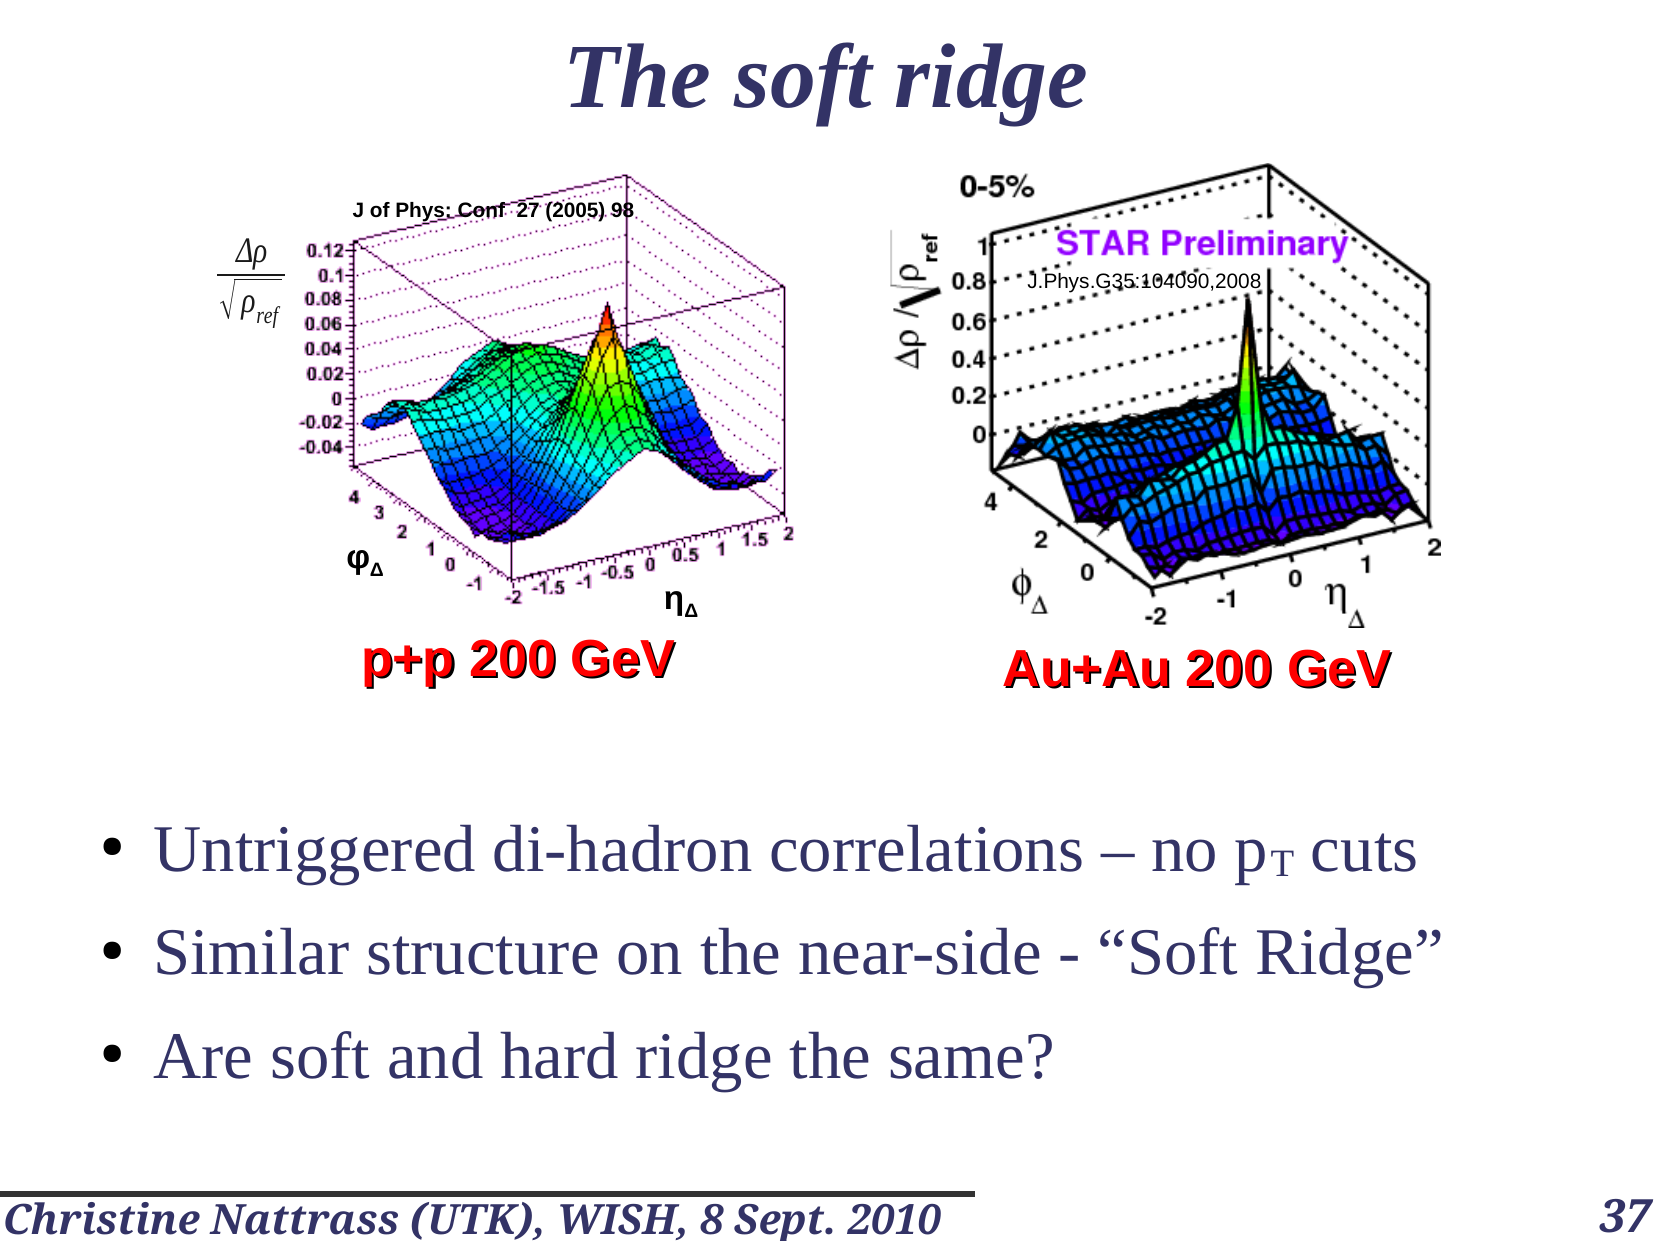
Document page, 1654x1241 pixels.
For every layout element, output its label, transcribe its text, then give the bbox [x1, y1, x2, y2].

text_box J.Phys.G35:104090,2008 [1012, 262, 1277, 306]
text_box ηΔ [578, 568, 772, 630]
picture [864, 163, 1441, 629]
text_box φΔ [262, 527, 456, 589]
picture [284, 121, 839, 637]
title The soft ridge [82, 0, 1571, 173]
text_box p+p 200 GeV [311, 622, 725, 695]
chart [208, 231, 297, 328]
text_box J of Phys: Conf 27 (2005) 98 [338, 189, 696, 230]
list Untriggered di-hadron correlations – no pT cuts Similar structure on the near-side - “Soft Ridge” Are soft and hard ridge the same? [82, 811, 1571, 1115]
text_box Au+Au 200 GeV [953, 631, 1441, 705]
